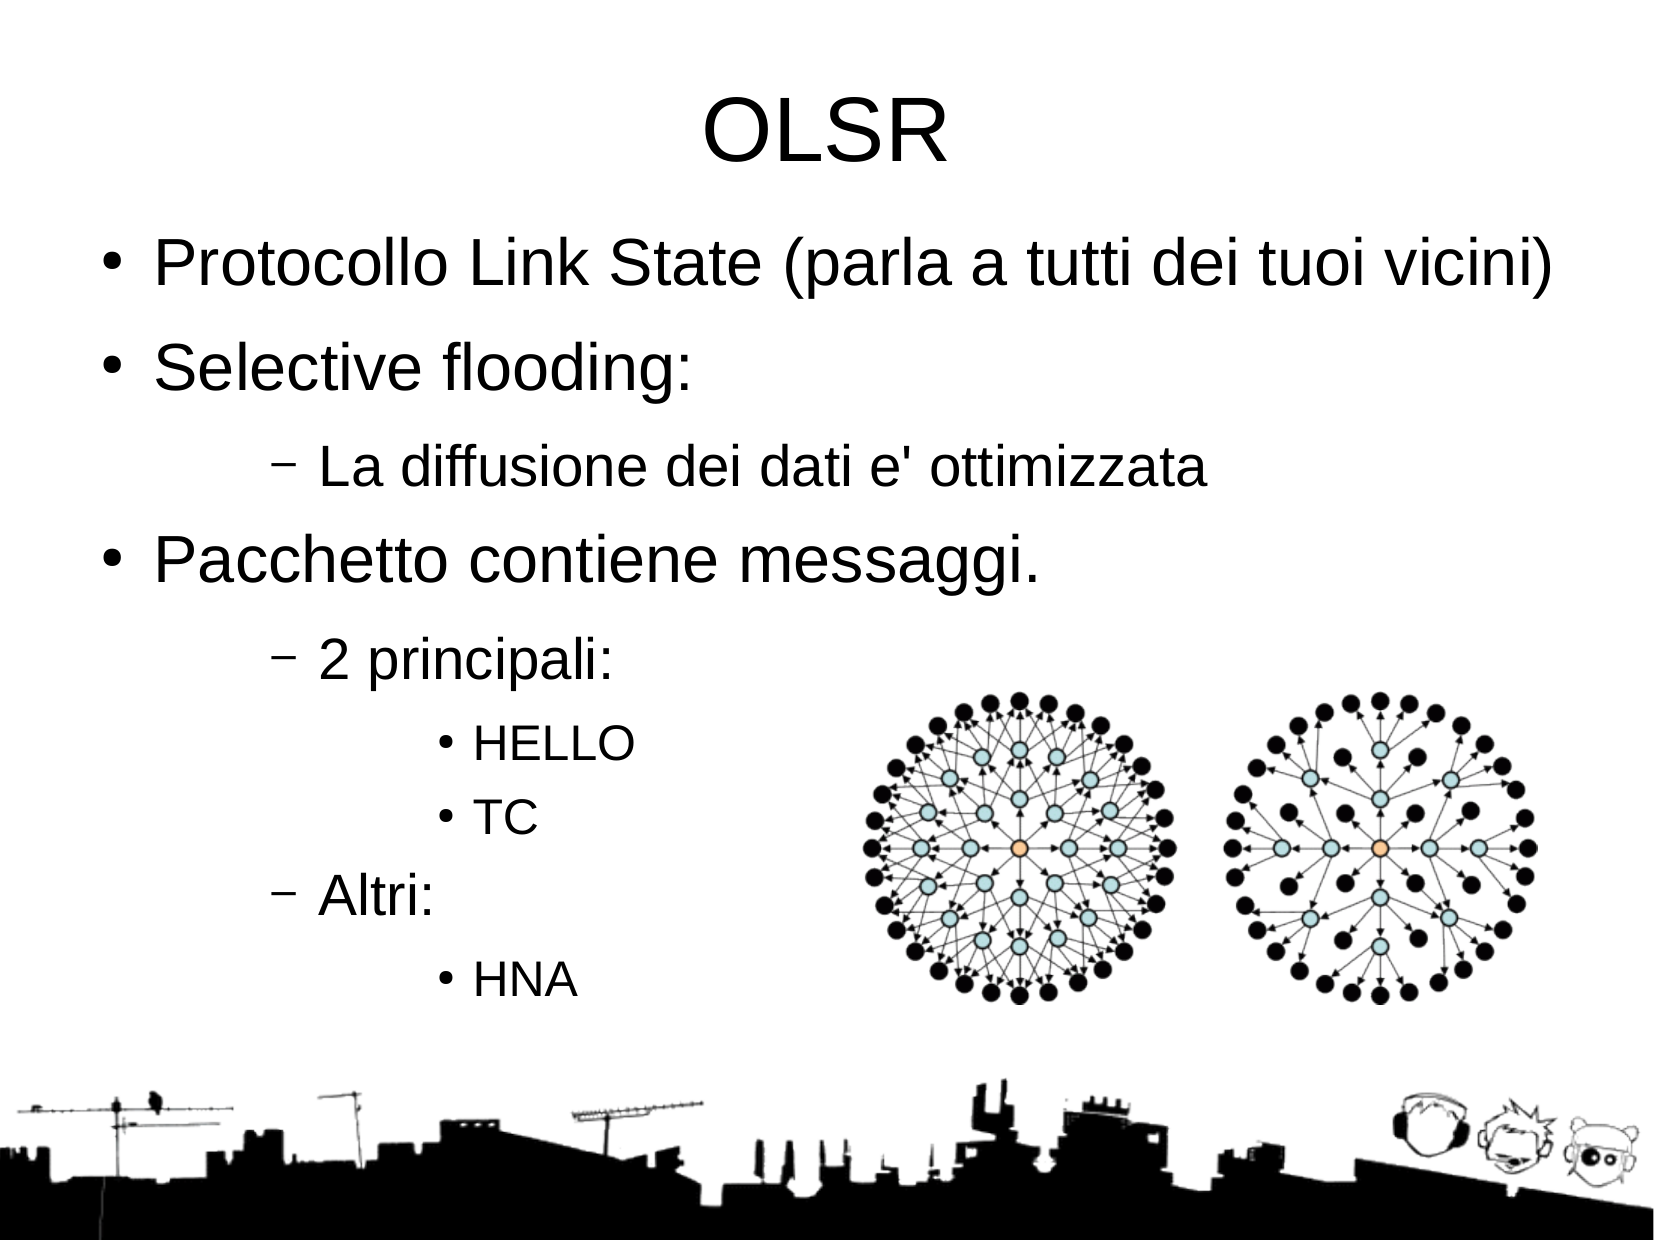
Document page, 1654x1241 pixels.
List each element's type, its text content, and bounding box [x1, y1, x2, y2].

title OLSR [82, 33, 1571, 225]
picture [0, 1077, 1654, 1240]
picture [862, 691, 1538, 1005]
list Protocollo Link State (parla a tutti dei tuoi vicini) Selective flooding: La diffusione dei dati e' ottimizzata Pacchetto contiene messaggi. 2 principali: HELLO TC Altri: HNA [82, 225, 1571, 1073]
